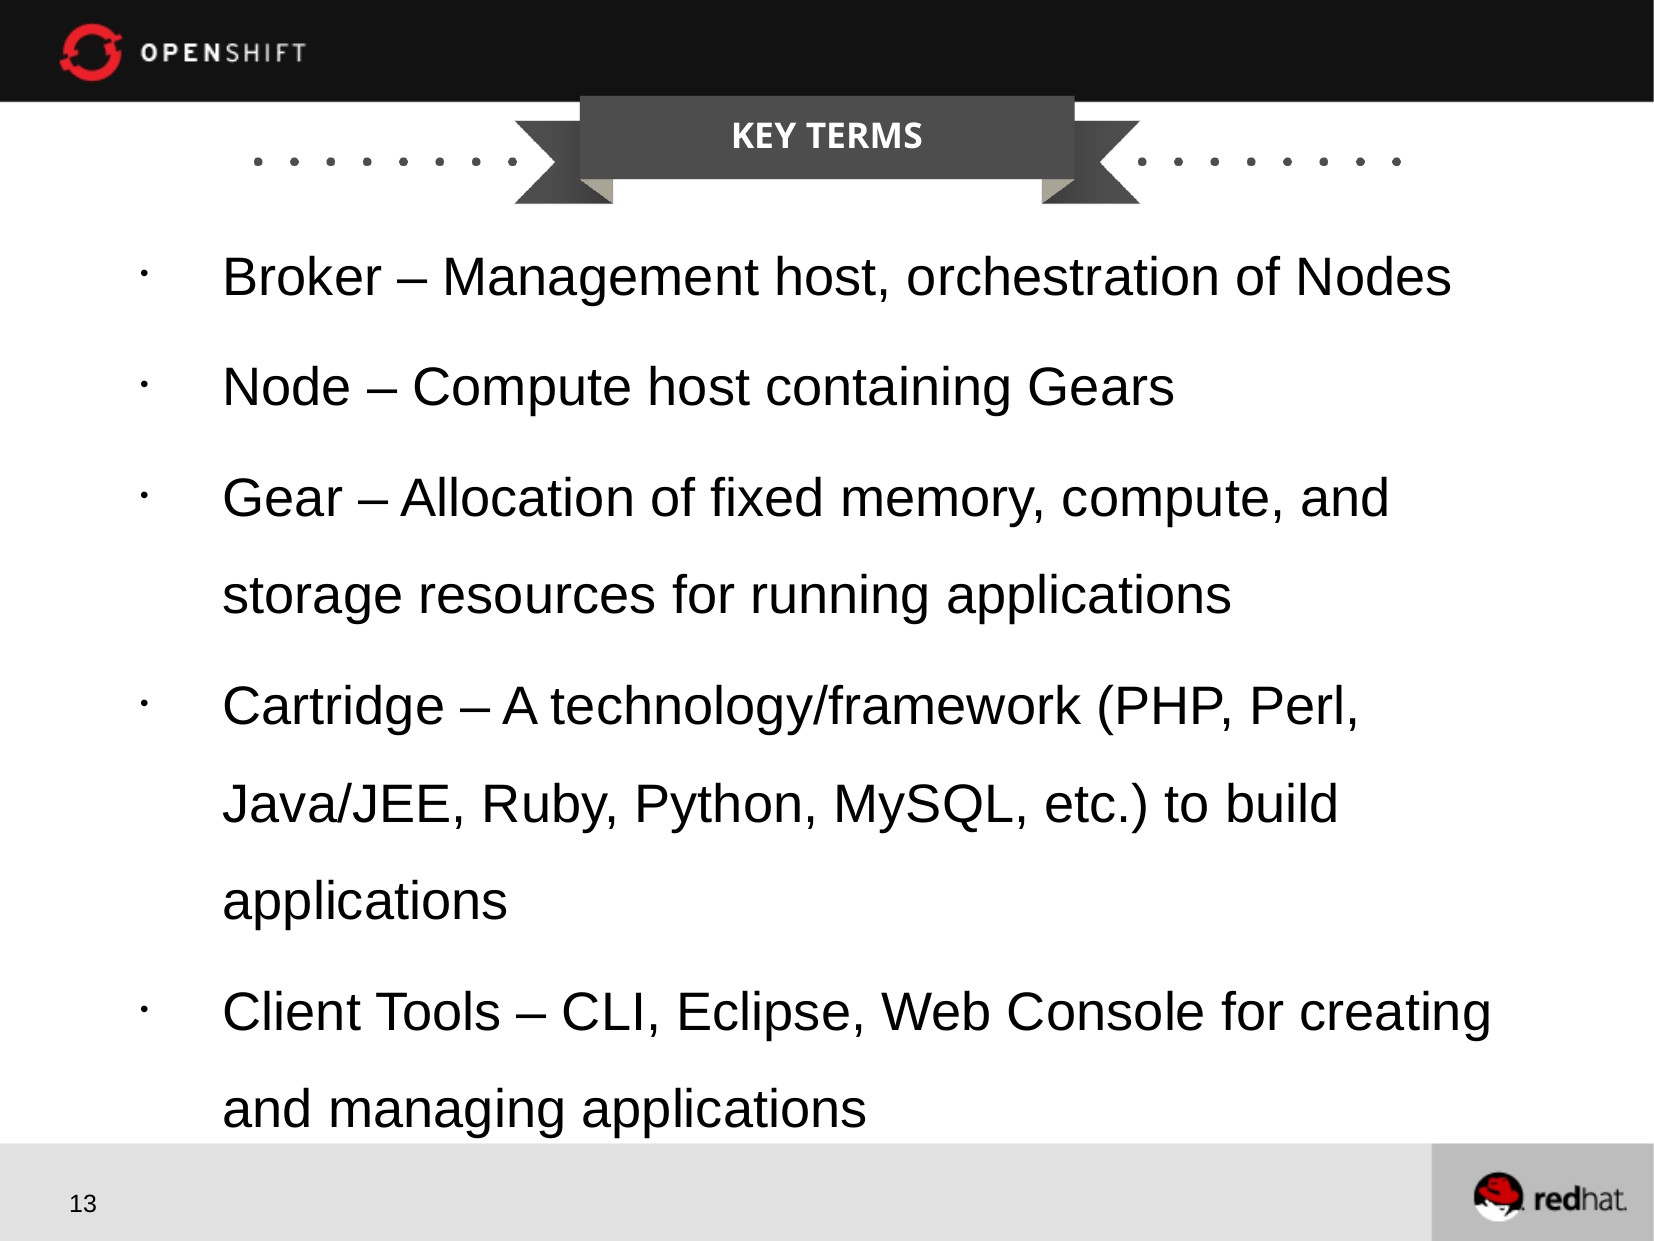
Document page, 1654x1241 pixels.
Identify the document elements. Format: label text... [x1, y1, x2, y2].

text_box Broker – Management host, orchestration of Nodes Node – Compute host containing Gears Gear – Allocation of fixed memory, compute, and storage resources for running applications Cartridge – A technology/framework (PHP, Perl, Java/JEE, Ruby, Python, MySQL, etc.) to build applications Client Tools – CLI, Eclipse, Web Console for creating and managing applications [123, 200, 1546, 994]
picture [0, 0, 1654, 1241]
text_box KEY TERMS [581, 105, 1073, 163]
